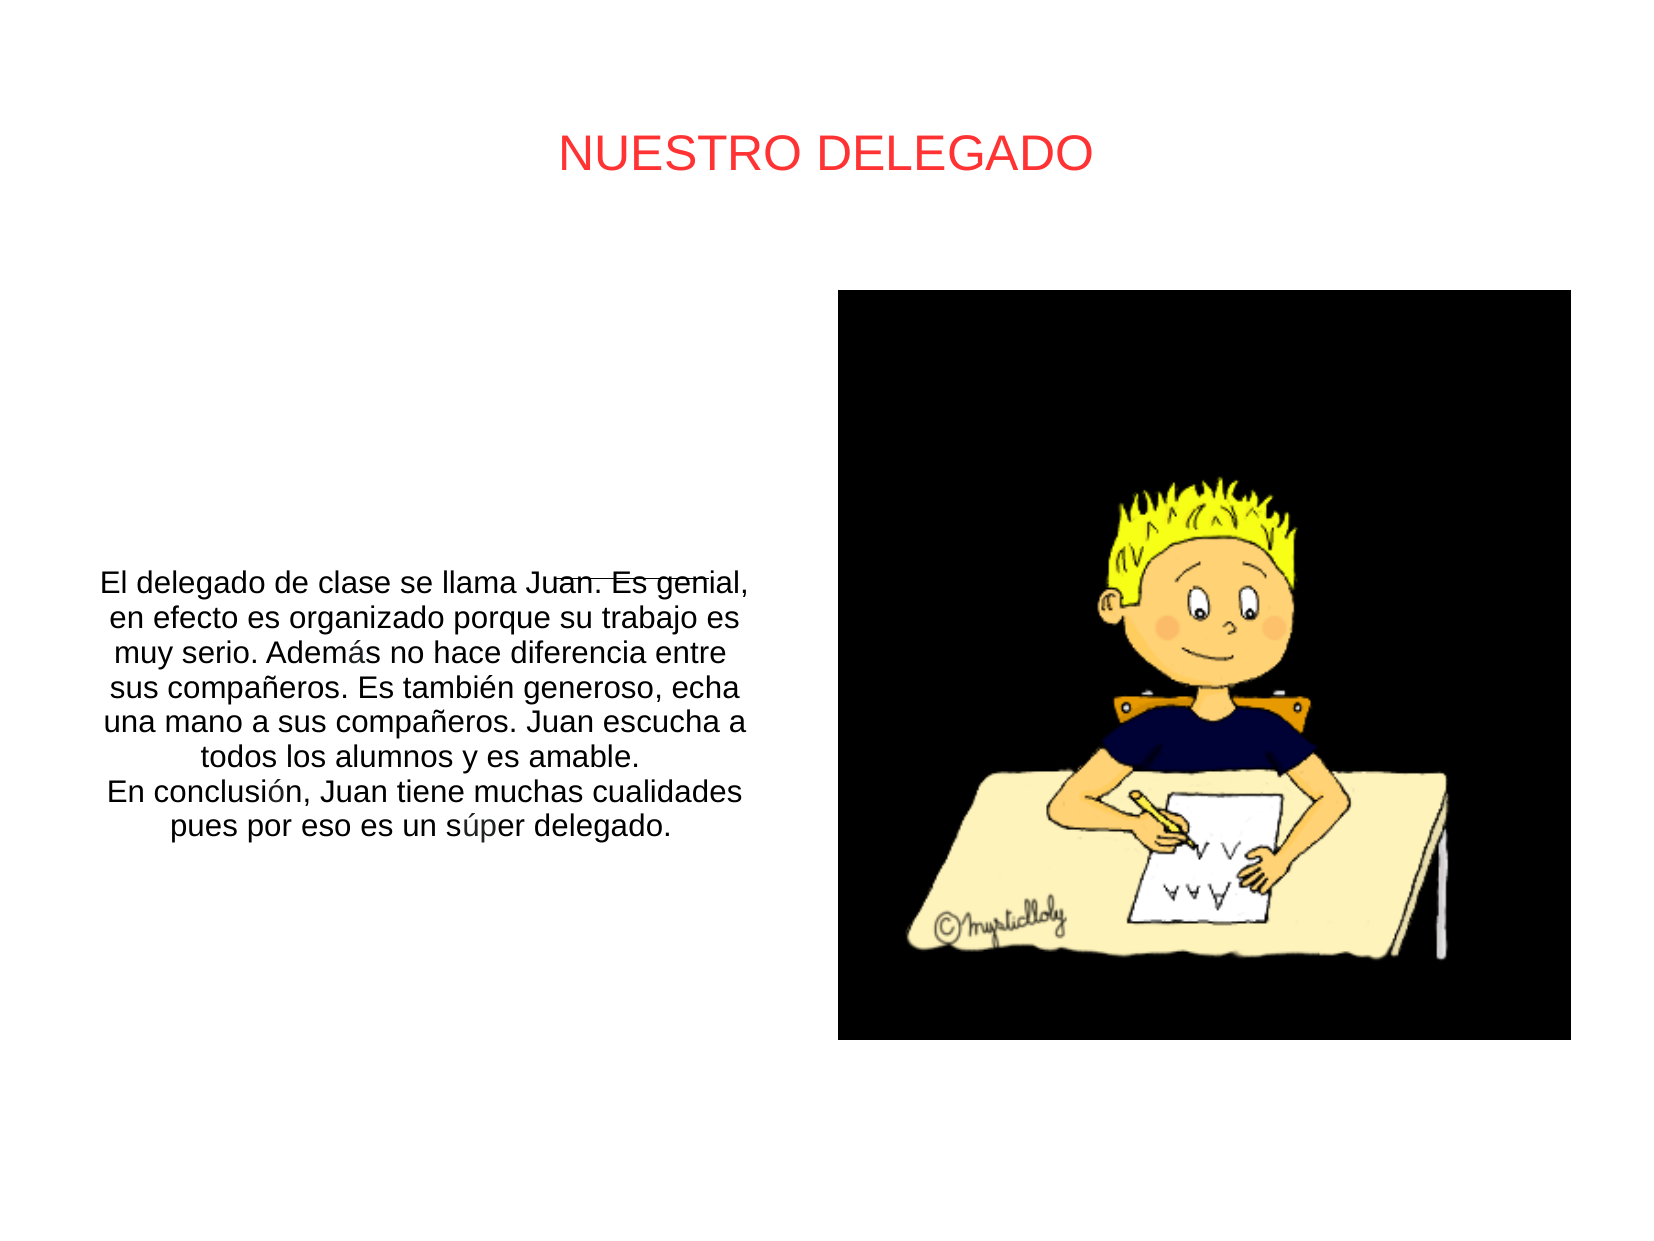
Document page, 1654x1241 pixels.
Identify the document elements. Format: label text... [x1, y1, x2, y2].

title NUESTRO DELEGADO [82, 49, 1571, 257]
subtitle El delegado de clase se llama Juan. Es genial, en efecto es organizado porque su trabajo es muy serio. Además no hace diferencia entre sus compañeros. Es también generoso, echa una mano a sus compañeros. Juan escucha a todos los alumnos y es amable. En conclusión, Juan tiene muchas cualidades pues por eso es un súper delegado. [94, 295, 756, 1114]
picture [838, 290, 1571, 1040]
